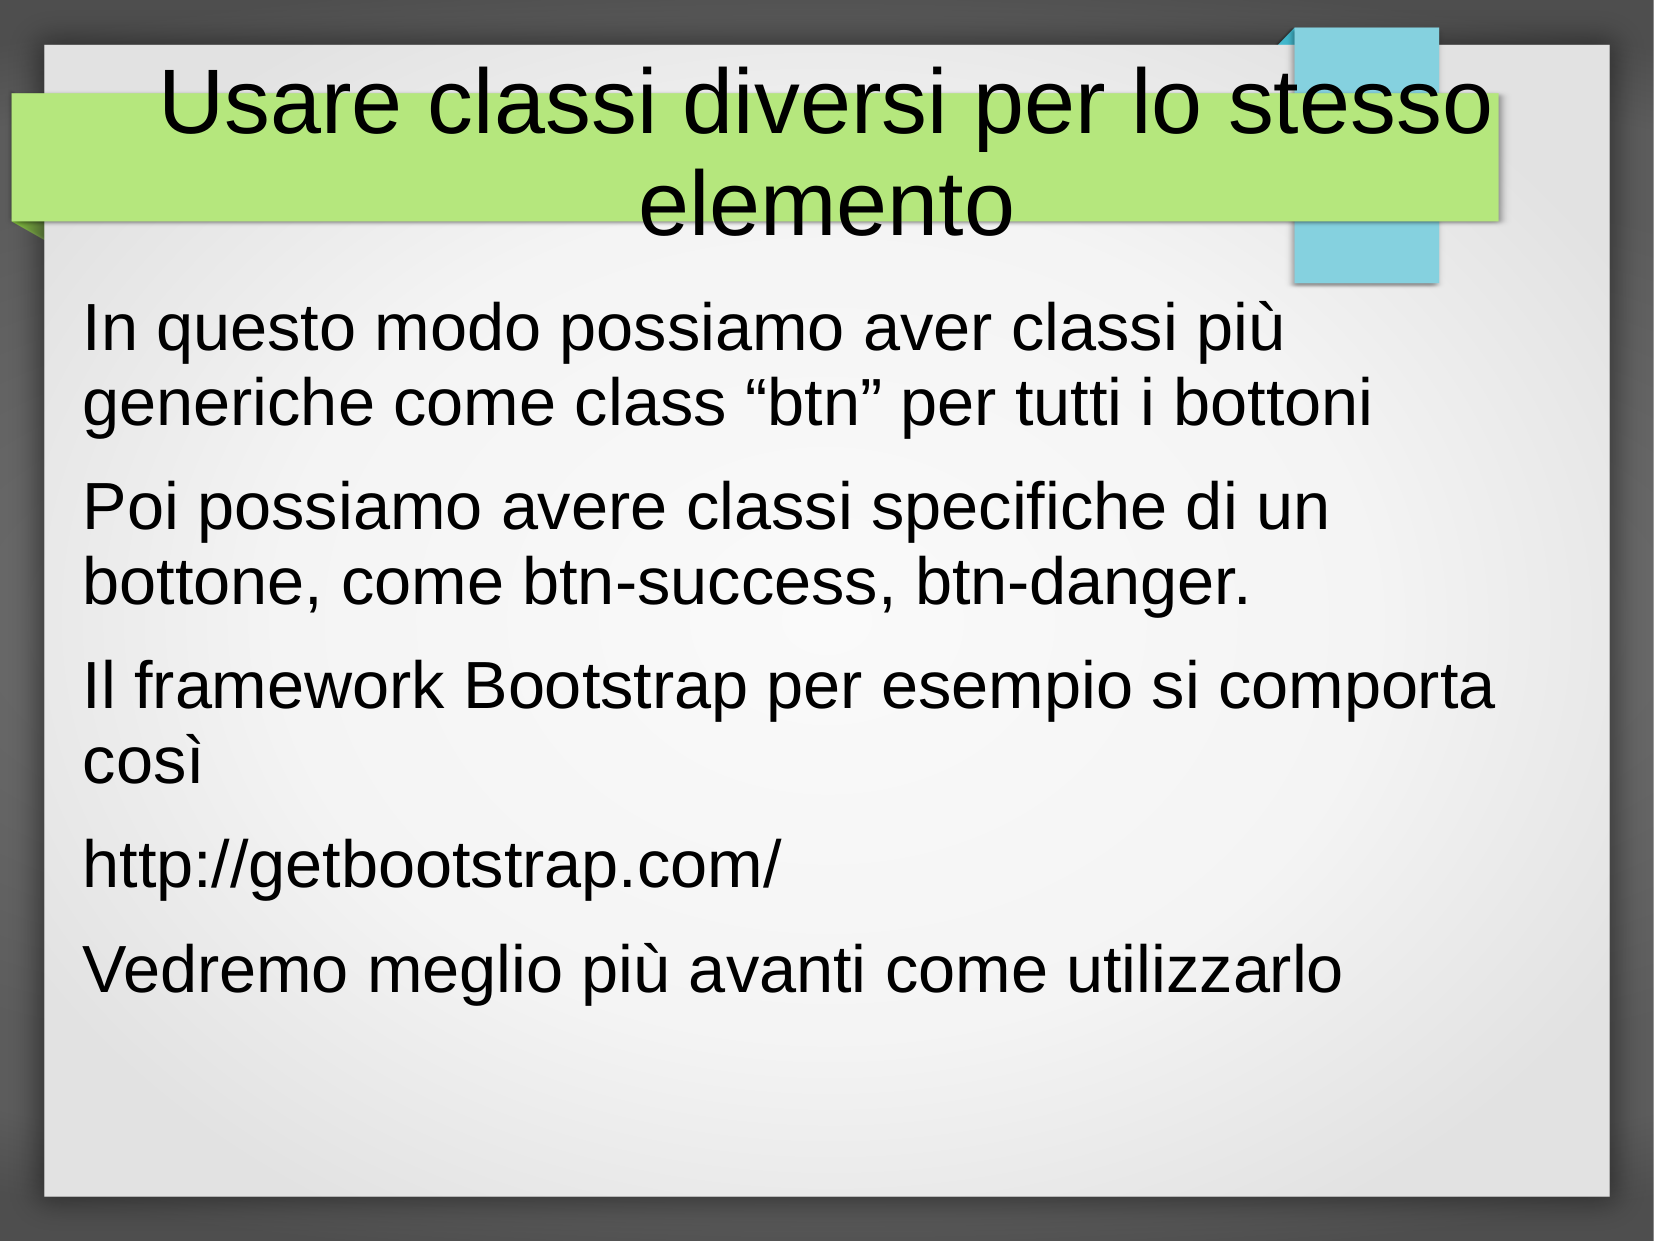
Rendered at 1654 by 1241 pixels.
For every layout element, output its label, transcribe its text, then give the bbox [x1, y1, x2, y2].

list In questo modo possiamo aver classi più generiche come class “btn” per tutti i bottoni Poi possiamo avere classi specifiche di un bottone, come btn-success, btn-danger. Il framework Bootstrap per esempio si comporta così http://getbootstrap.com/ Vedremo meglio più avanti come utilizzarlo [82, 290, 1571, 1158]
picture [0, 0, 1654, 1241]
title Usare classi diversi per lo stesso elemento [82, 49, 1571, 257]
